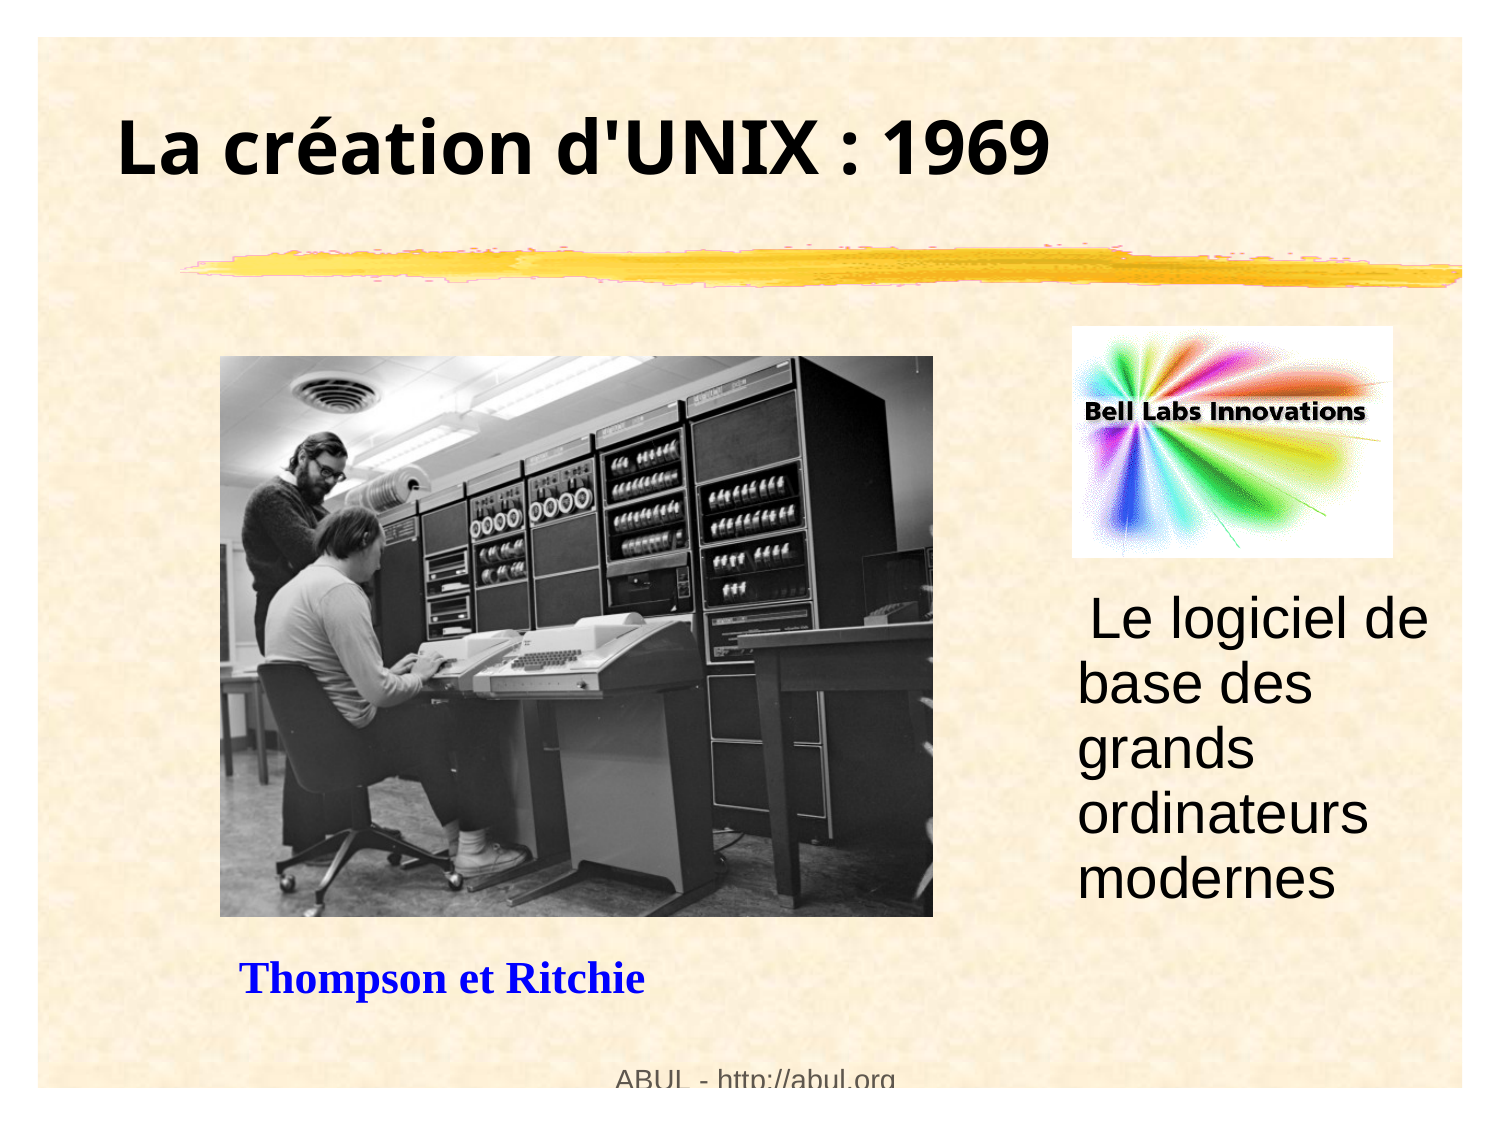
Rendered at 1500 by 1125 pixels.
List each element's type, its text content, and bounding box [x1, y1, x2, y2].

text_box Le logiciel de base des grands ordinateurs modernes [1062, 578, 1453, 957]
picture [618, 1084, 630, 1088]
picture [811, 1076, 818, 1088]
picture [738, 1076, 743, 1088]
text_box Thompson et Ritchie [226, 952, 760, 1013]
picture [794, 1082, 801, 1088]
picture [883, 1076, 891, 1088]
title La création d'UNIX : 1969 [101, 37, 1312, 266]
picture [639, 1081, 649, 1088]
picture [37, 37, 1463, 1088]
picture [639, 1072, 648, 1078]
picture [722, 1076, 729, 1088]
picture [620, 1073, 627, 1082]
picture [754, 1076, 761, 1088]
picture [858, 1076, 866, 1088]
